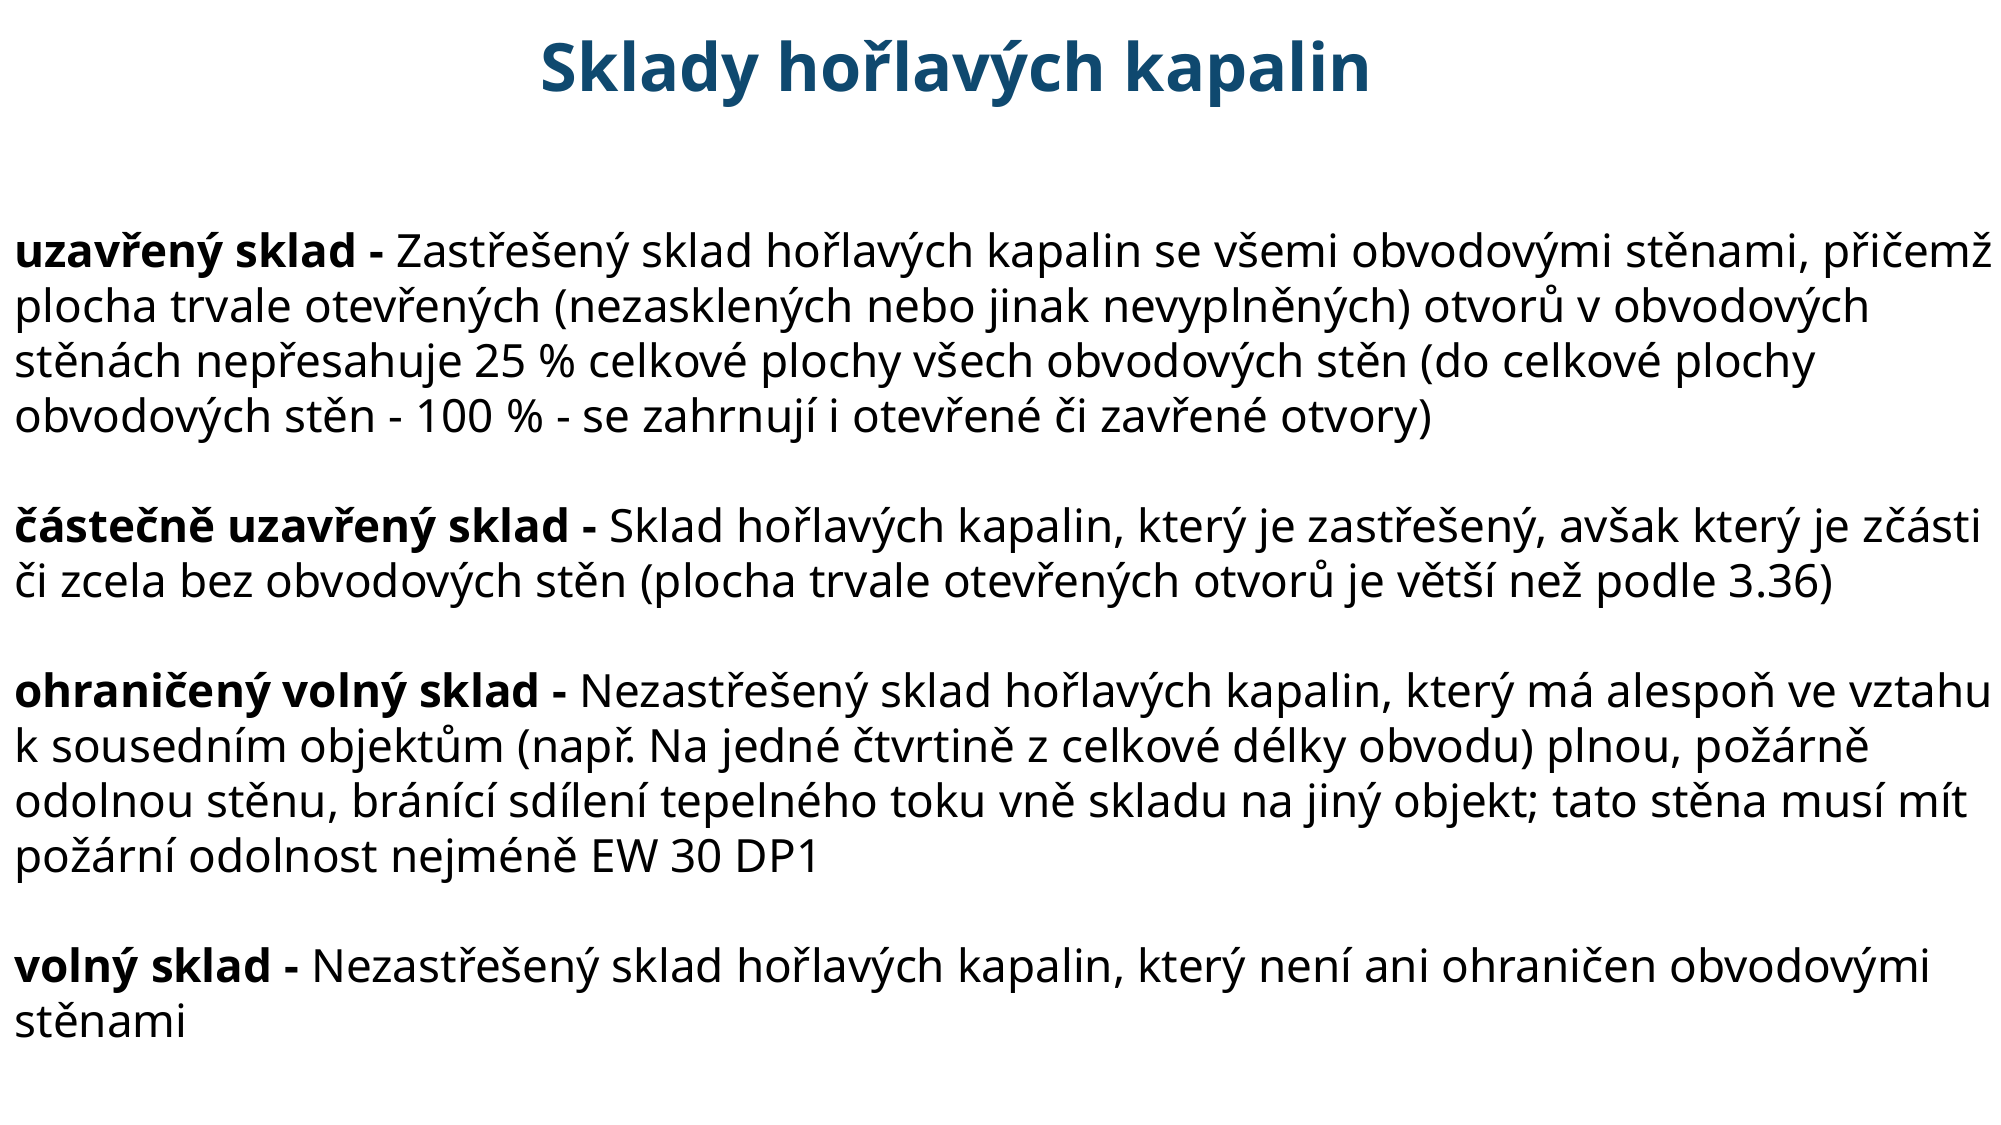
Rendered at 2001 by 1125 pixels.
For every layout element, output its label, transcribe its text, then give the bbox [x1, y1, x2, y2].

list Sklady hořlavých kapalin [246, 17, 1647, 170]
title uzavřený sklad - Zastřešený sklad hořlavých kapalin se všemi obvodovými stěnami, přičemž plocha trvale otevřených (nezasklených nebo jinak nevyplněných) otvorů v obvodových stěnách nepřesahuje 25 % celkové plochy všech obvodových stěn (do celkové plochy obvodových stěn - 100 % - se zahrnují i otevřené či zavřené otvory) částečně uzavřený sklad - Sklad hořlavých kapalin, který je zastřešený, avšak který je zčásti či zcela bez obvodových stěn (plocha trvale otevřených otvorů je větší než podle 3.36) ohraničený volný sklad - Nezastřešený sklad hořlavých kapalin, který má alespoň ve vztahu k sousedním objektům (např. Na jedné čtvrtině z celkové délky obvodu) plnou, požárně odolnou stěnu, bránící sdílení tepelného toku vně skladu na jiný objekt; tato stěna musí mít požární odolnost nejméně EW 30 DP1 volný sklad - Nezastřešený sklad hořlavých kapalin, který není ani ohraničen obvodovými stěnami [0, 214, 2001, 1104]
